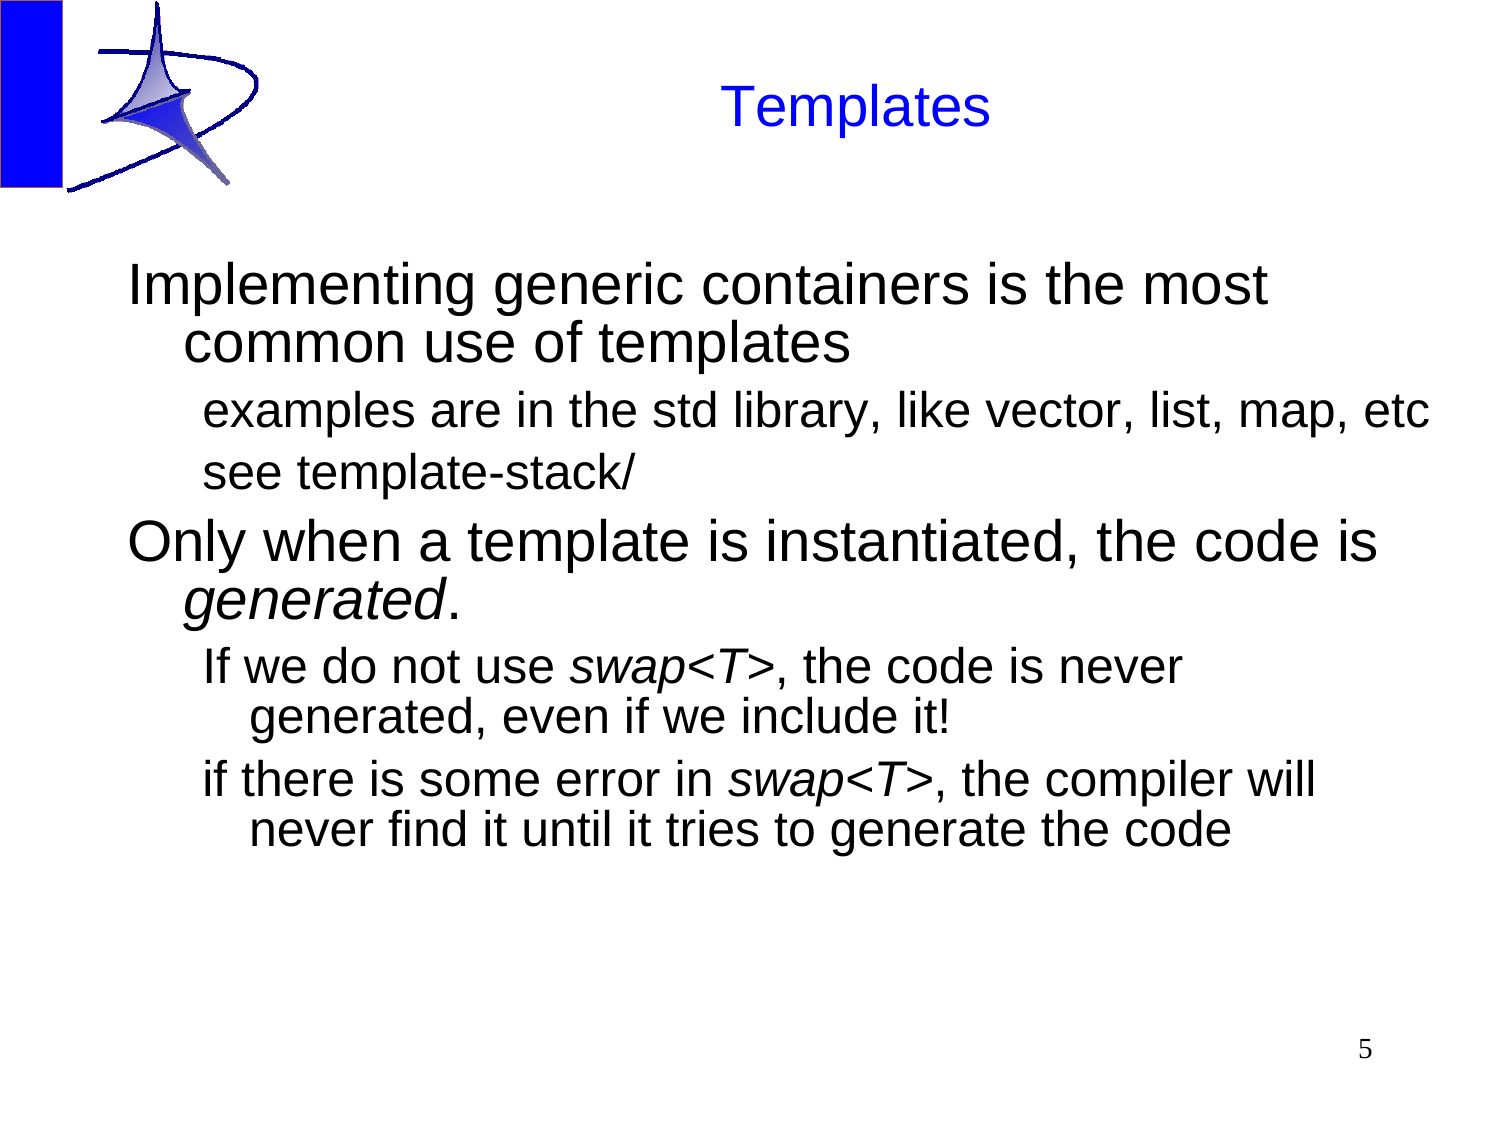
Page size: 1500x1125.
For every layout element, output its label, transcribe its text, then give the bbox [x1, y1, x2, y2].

list Implementing generic containers is the most common use of templates examples are in the std library, like vector, list, map, etc see template-stack/ Only when a template is instantiated, the code is generated. If we do not use swap<T>, the code is never generated, even if we include it! if there is some error in swap<T>, the compiler will never find it until it tries to generate the code [112, 249, 1450, 1038]
title Templates [262, 24, 1450, 188]
picture [62, 0, 263, 197]
